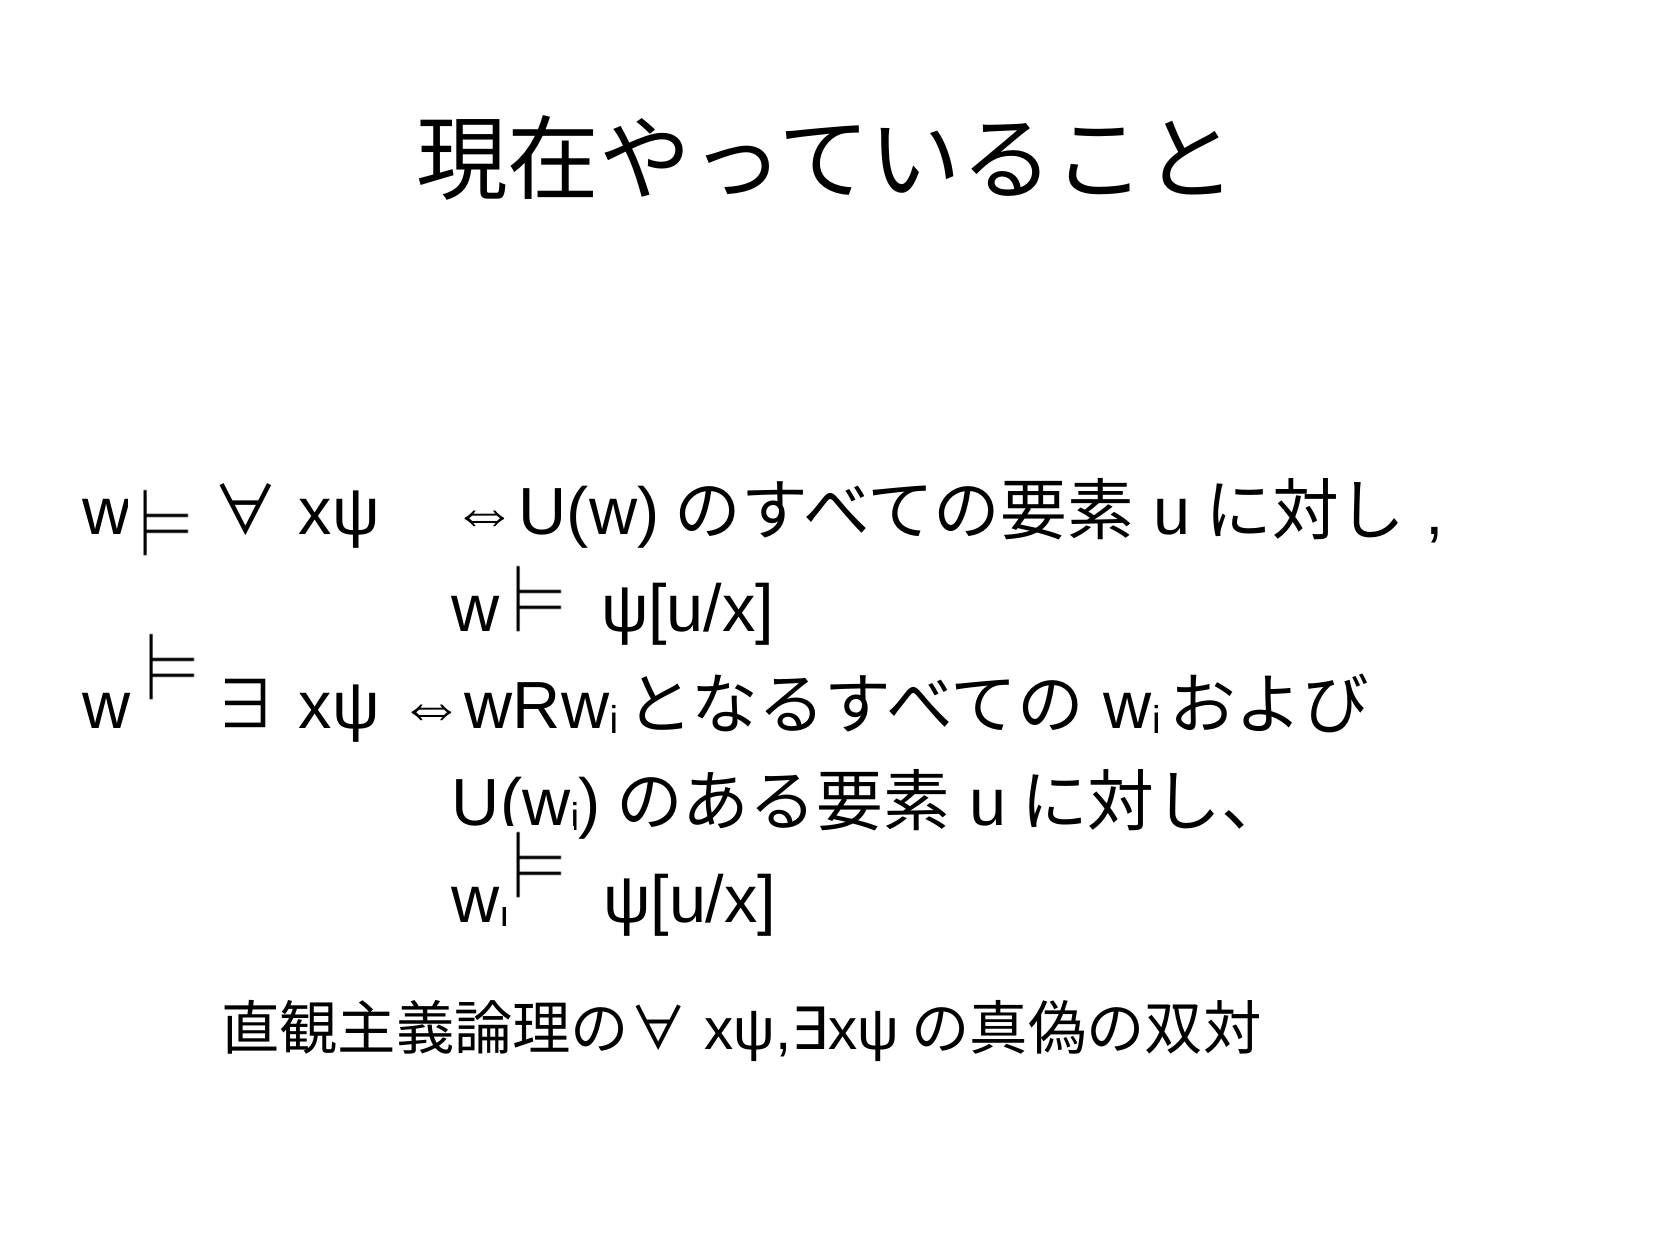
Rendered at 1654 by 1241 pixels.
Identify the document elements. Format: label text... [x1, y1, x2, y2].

title 現在やっていること [82, 56, 1571, 250]
picture [501, 826, 574, 907]
text_box 直観主義論理の∀xψ,∃xψの真偽の双対 [206, 974, 1250, 1068]
picture [134, 628, 207, 709]
subtitle w ∀xψ ⇔U(w)のすべての要素uに対し, w ψ[u/x] w ∃xψ ⇔wRwiとなるすべてのwiおよび U(wi)のある要素uに対し、 wi ψ[u/x] [82, 297, 1571, 1102]
picture [128, 484, 201, 565]
picture [501, 560, 574, 641]
